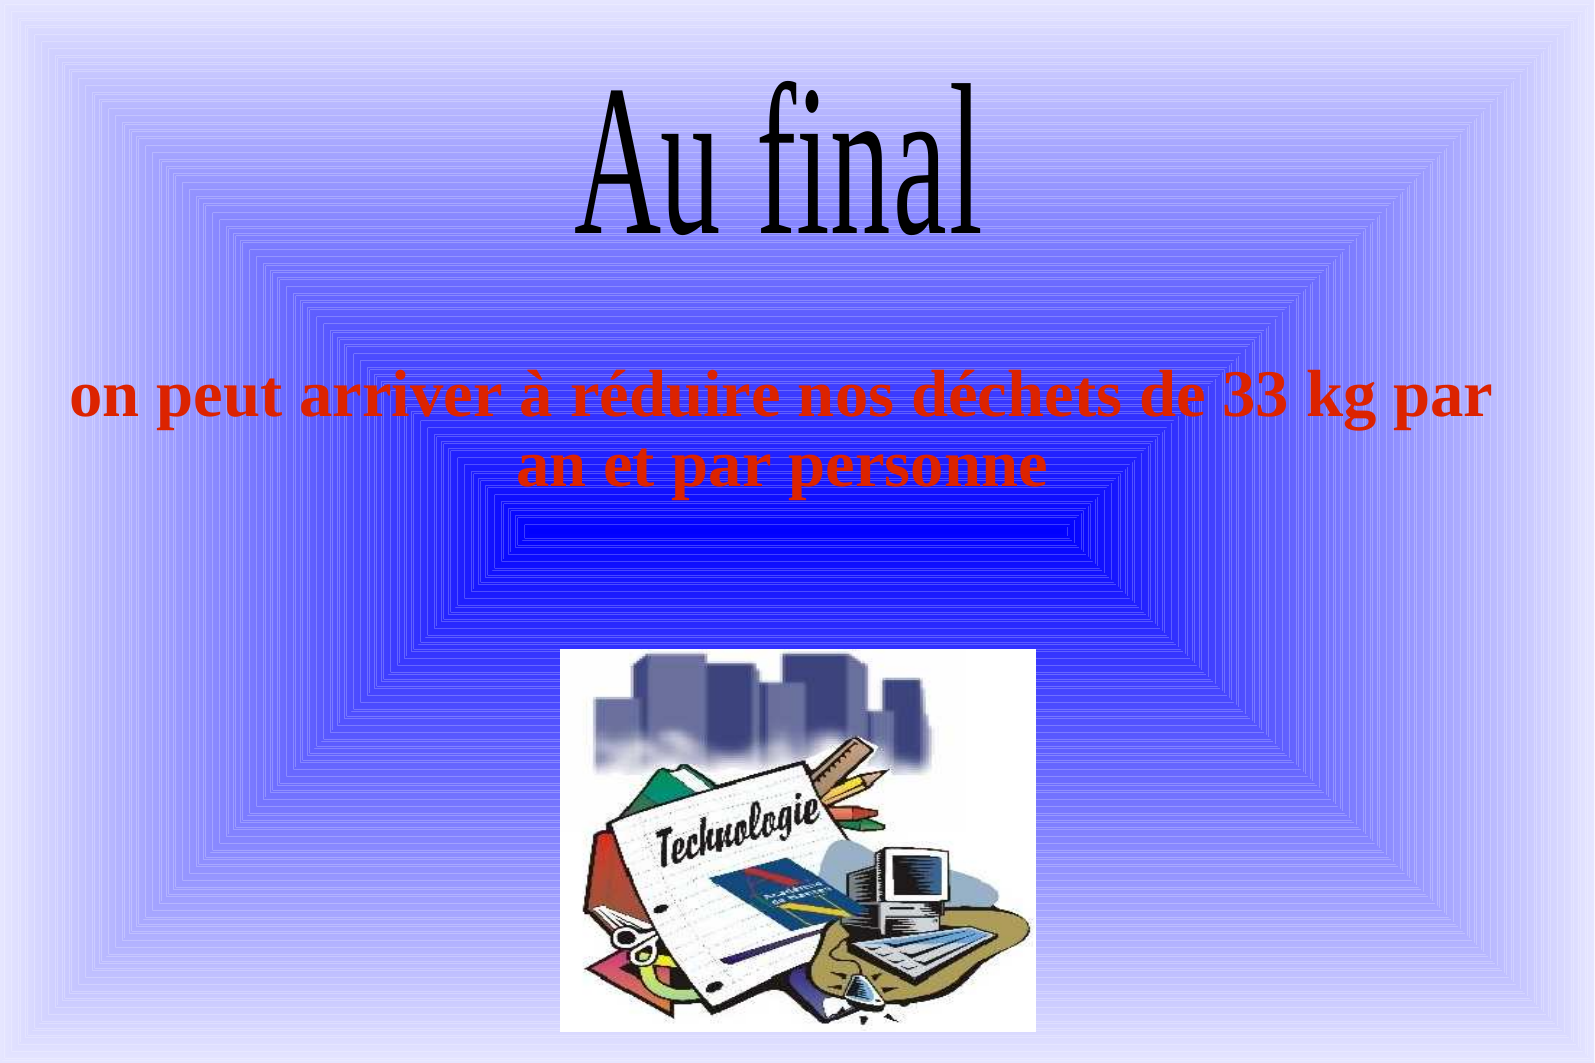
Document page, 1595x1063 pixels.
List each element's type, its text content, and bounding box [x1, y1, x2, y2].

text_box on peut arriver à réduire nos déchets de 33 kg par an et par personne [29, 352, 1536, 509]
chart [27, 29, 1536, 505]
picture [560, 649, 1036, 1033]
